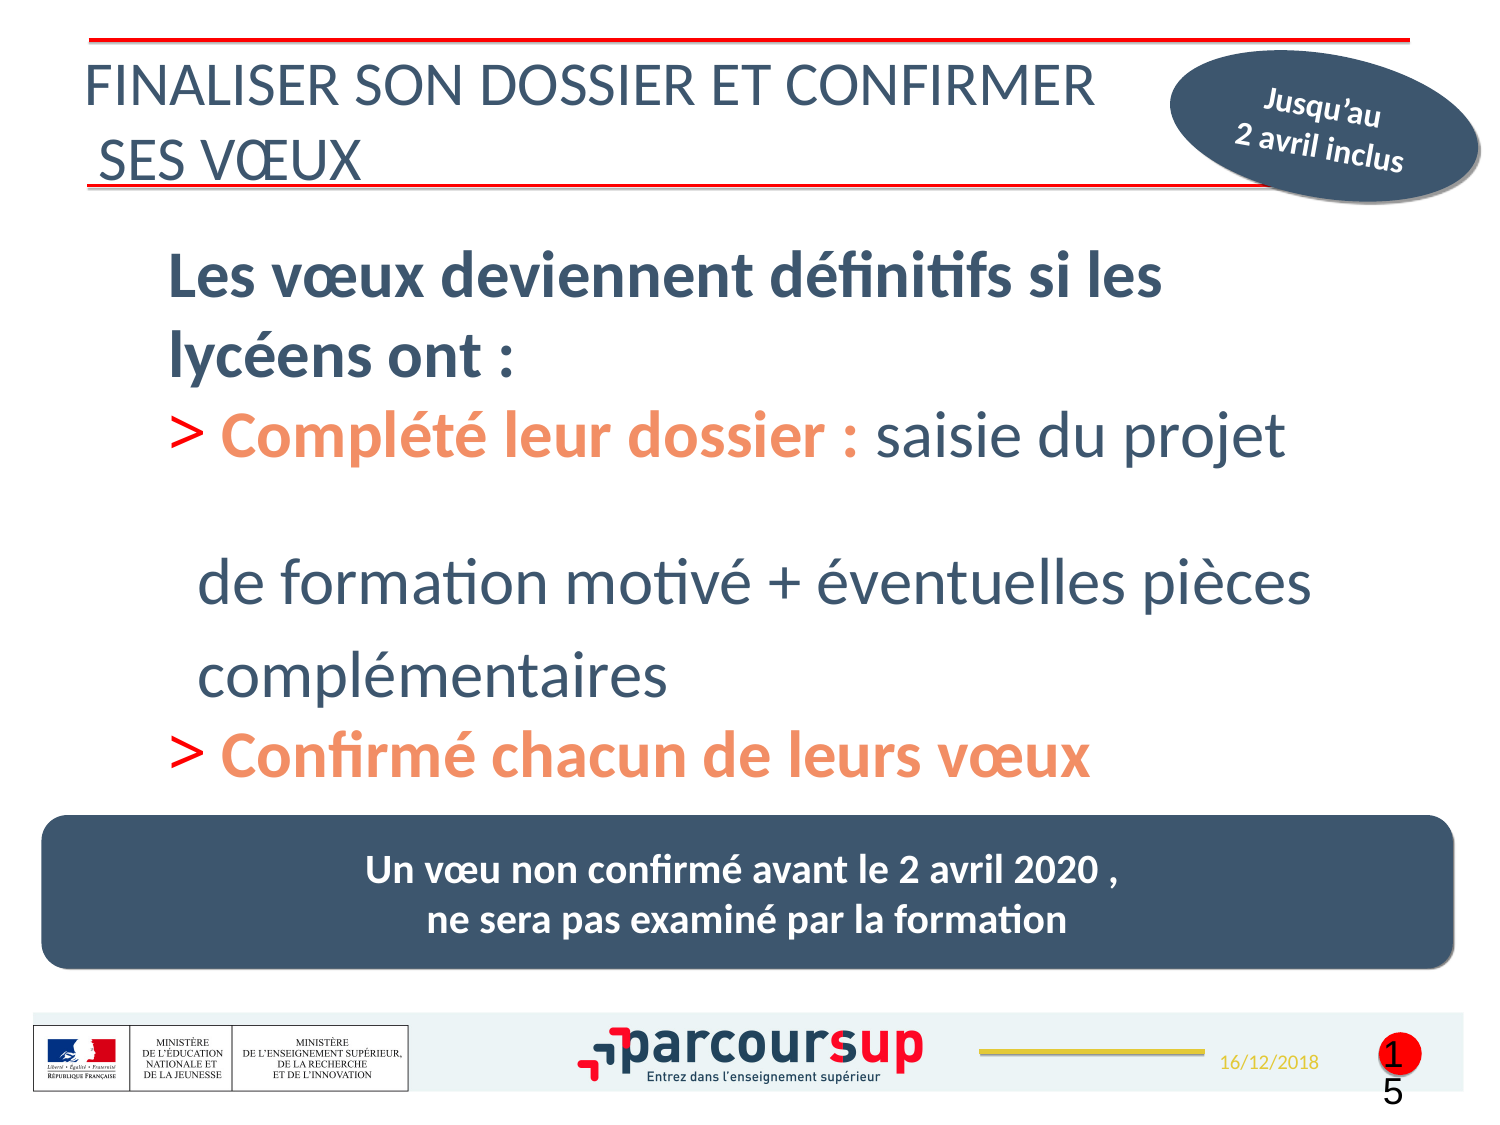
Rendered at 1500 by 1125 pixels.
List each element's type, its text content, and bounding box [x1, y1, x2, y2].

text_box <numéro> [1368, 1031, 1430, 1074]
text_box Un vœu non confirmé avant le 2 avril 2020 , ne sera pas examiné par la formation [41, 815, 1453, 969]
text_box Jusqu’au 2 avril inclus [1170, 50, 1479, 202]
text_box Finaliser son dossier et confirmer ses vœux [69, 12, 1409, 224]
text_box Les vœux deviennent définitifs si les lycéens ont : Complété leur dossier : saisie du projet de formation motivé + éventuelles pièces complémentaires Confirmé chacun de leurs vœux [153, 223, 1370, 733]
picture [0, 0, 1499, 1124]
